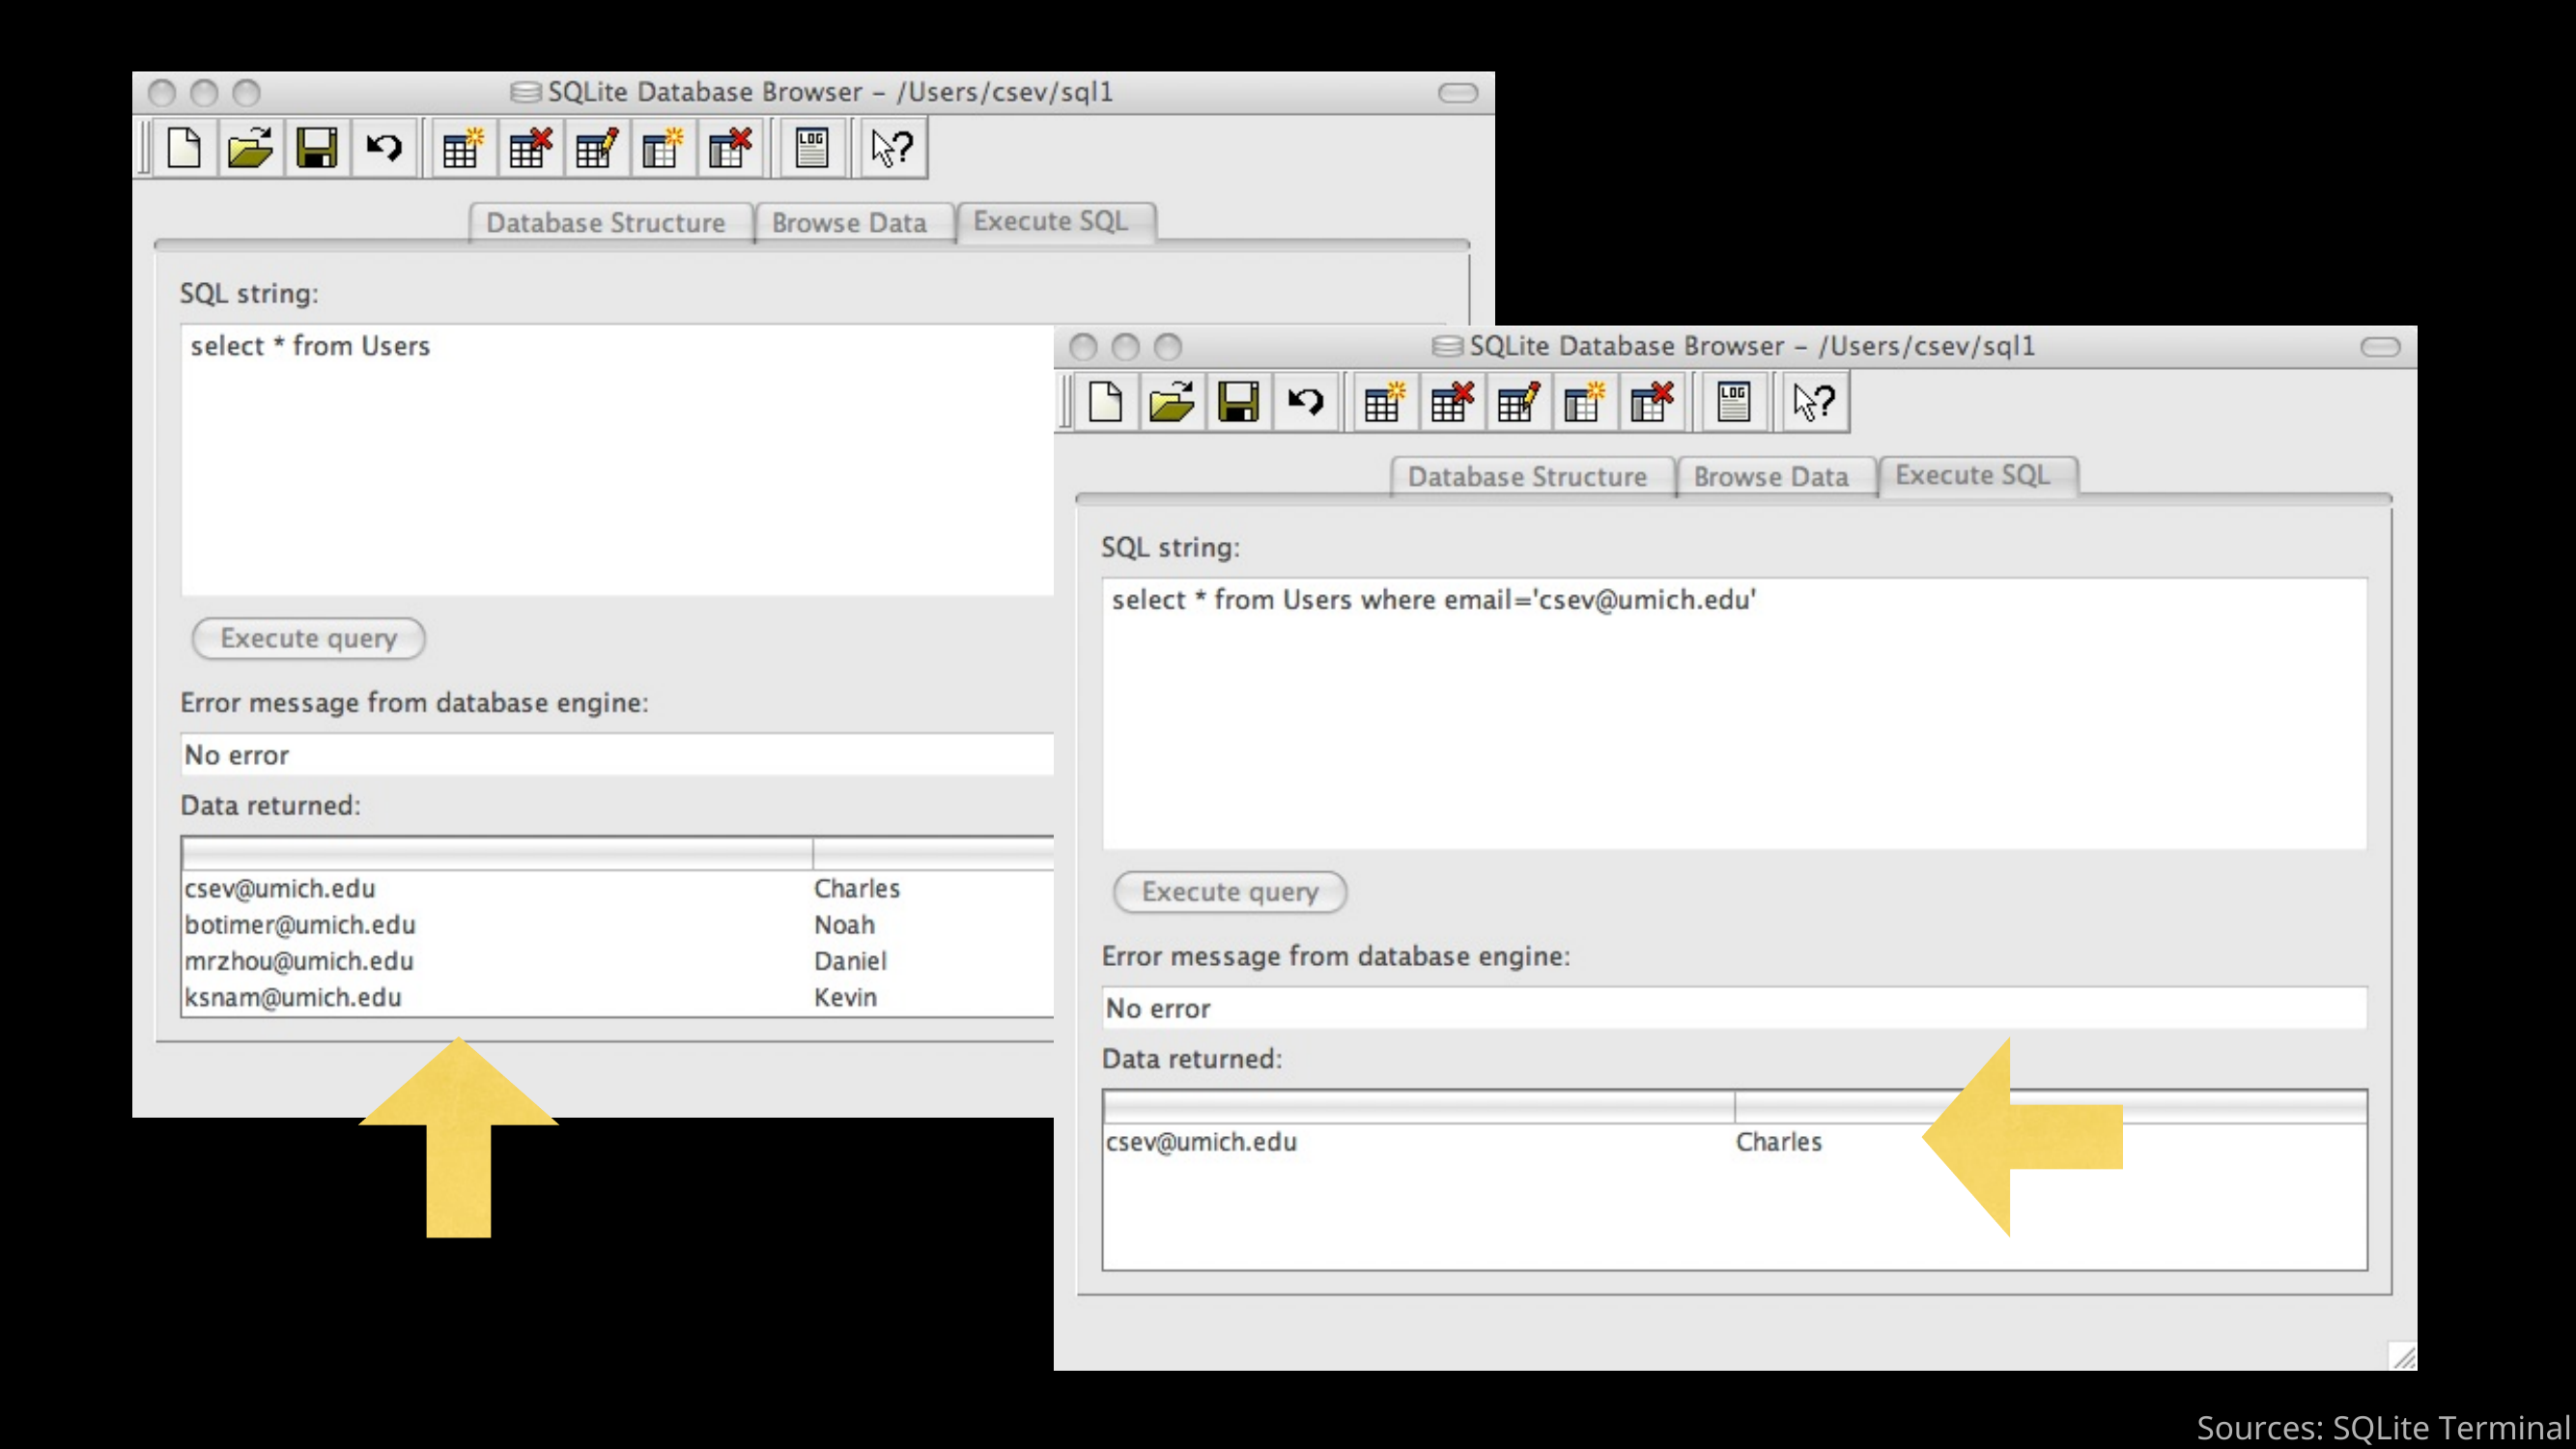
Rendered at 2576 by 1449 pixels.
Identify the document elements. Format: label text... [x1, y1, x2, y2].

text_box Sources: SQLite Terminal [2182, 1400, 2576, 1449]
text_box [357, 1036, 560, 1238]
picture [132, 71, 2418, 1371]
text_box [1921, 1036, 2123, 1238]
